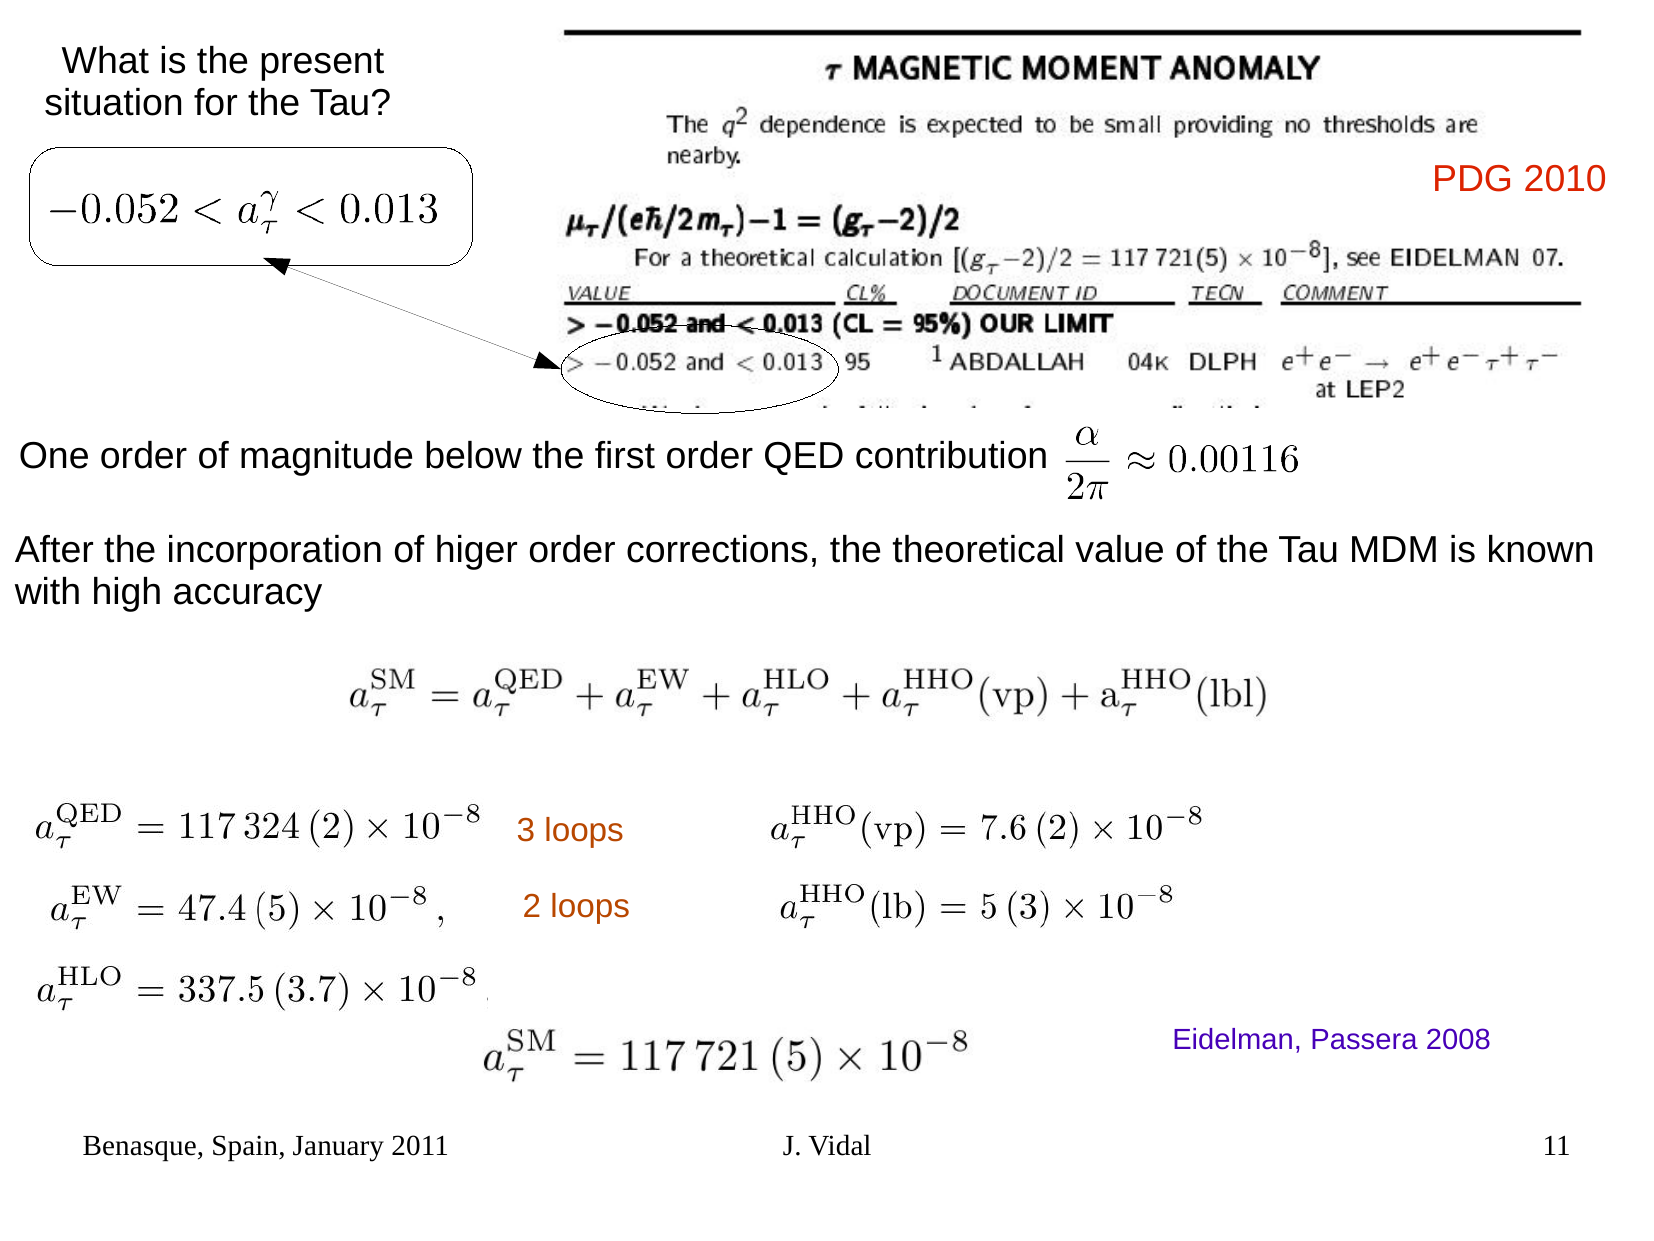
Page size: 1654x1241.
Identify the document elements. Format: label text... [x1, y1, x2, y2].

text_box What is the present situation for the Tau? [29, 31, 443, 148]
text_box 3 loops [501, 804, 640, 857]
picture [544, 15, 1607, 408]
text_box PDG 2010 [1417, 149, 1622, 207]
picture [474, 1019, 975, 1087]
picture [1062, 425, 1302, 501]
text_box One order of magnitude below the first order QED contribution [4, 427, 1062, 485]
picture [324, 637, 1277, 739]
picture [767, 797, 1211, 929]
text_box 2 loops [507, 879, 646, 933]
text_box Eidelman, Passera 2008 [1157, 1015, 1507, 1063]
picture [43, 184, 443, 237]
picture [29, 797, 488, 1012]
text_box After the incorporation of higer order corrections, the theoretical value of the Tau MDM is known with high accuracy [0, 521, 1619, 621]
